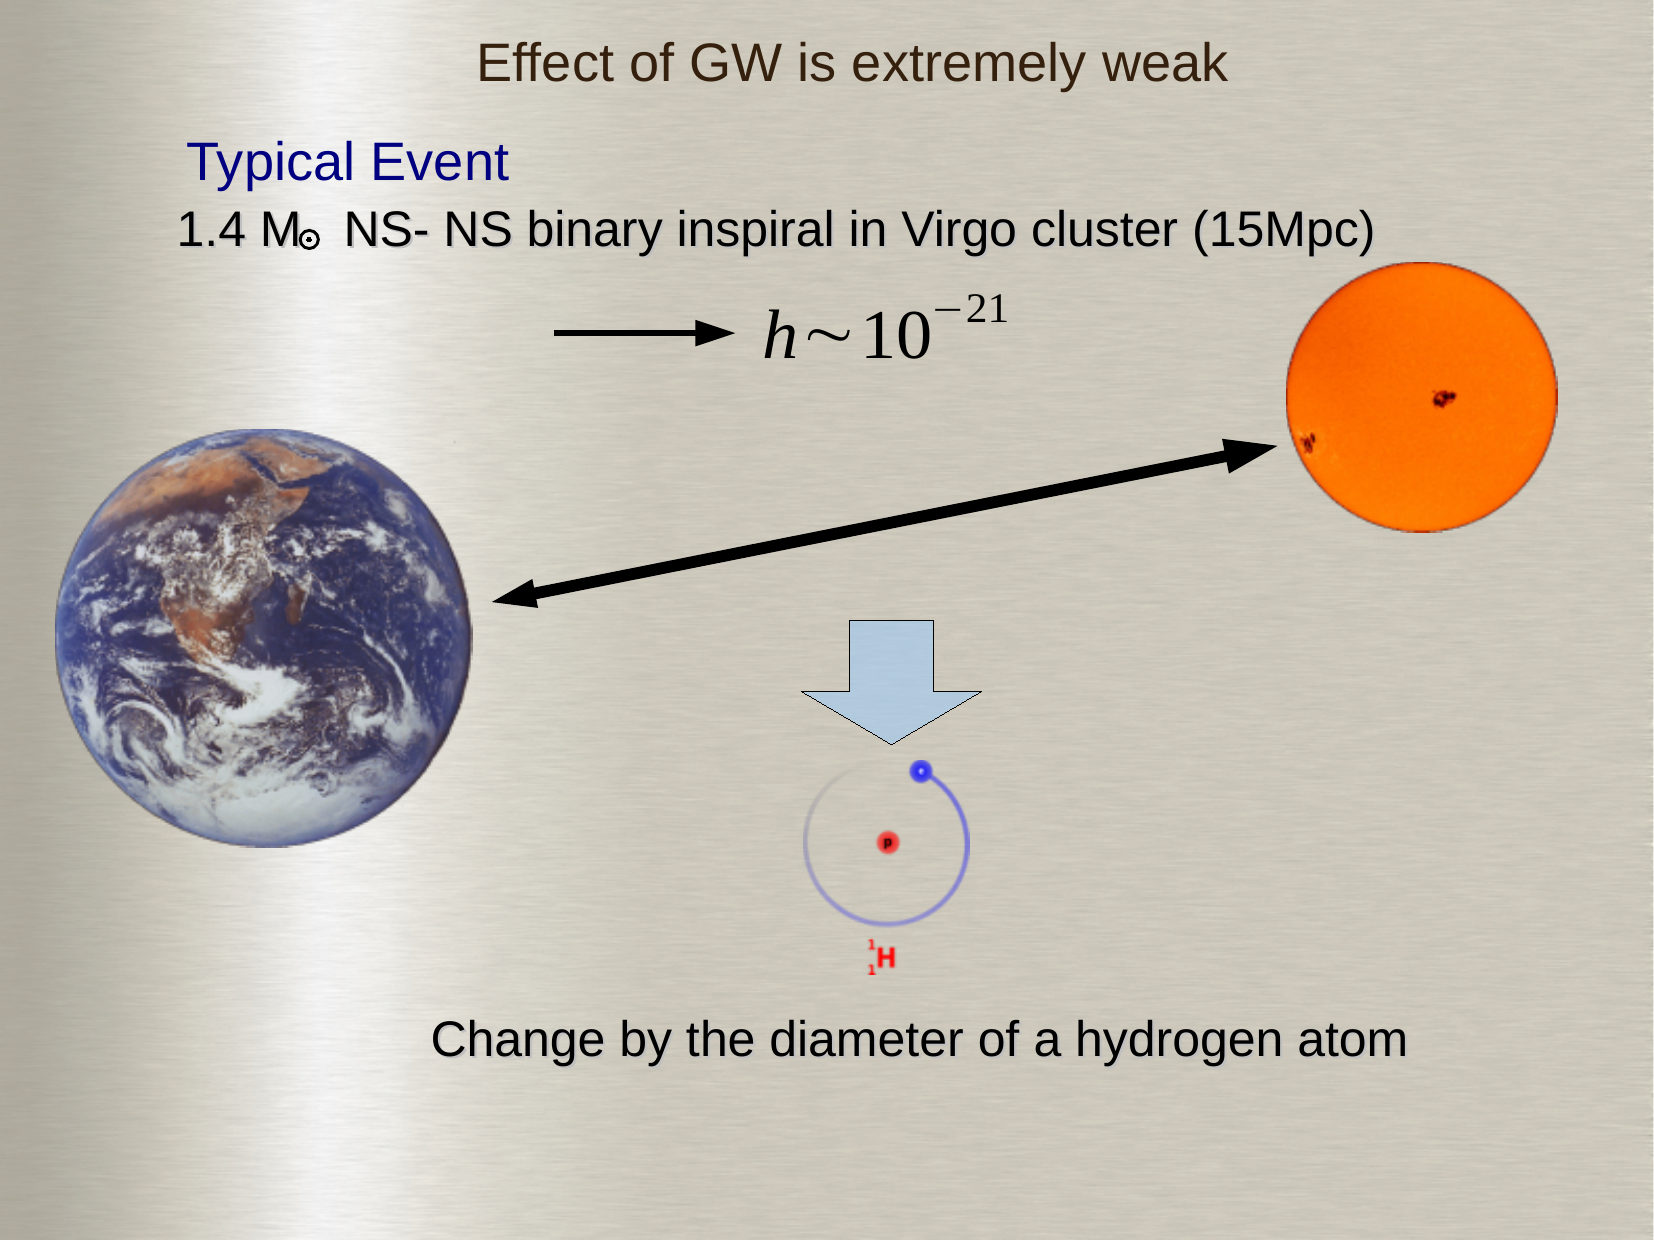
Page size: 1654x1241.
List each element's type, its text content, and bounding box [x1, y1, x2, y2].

text_box [801, 620, 982, 745]
text_box 1.4 M NS- NS binary inspiral in Virgo cluster (15Mpc) [161, 193, 1392, 265]
text_box Effect of GW is extremely weak [461, 25, 1260, 101]
text_box Typical Event [171, 123, 525, 193]
picture [0, 0, 1654, 1240]
chart [754, 285, 1016, 373]
text_box Change by the diameter of a hydrogen atom [415, 1004, 1424, 1075]
